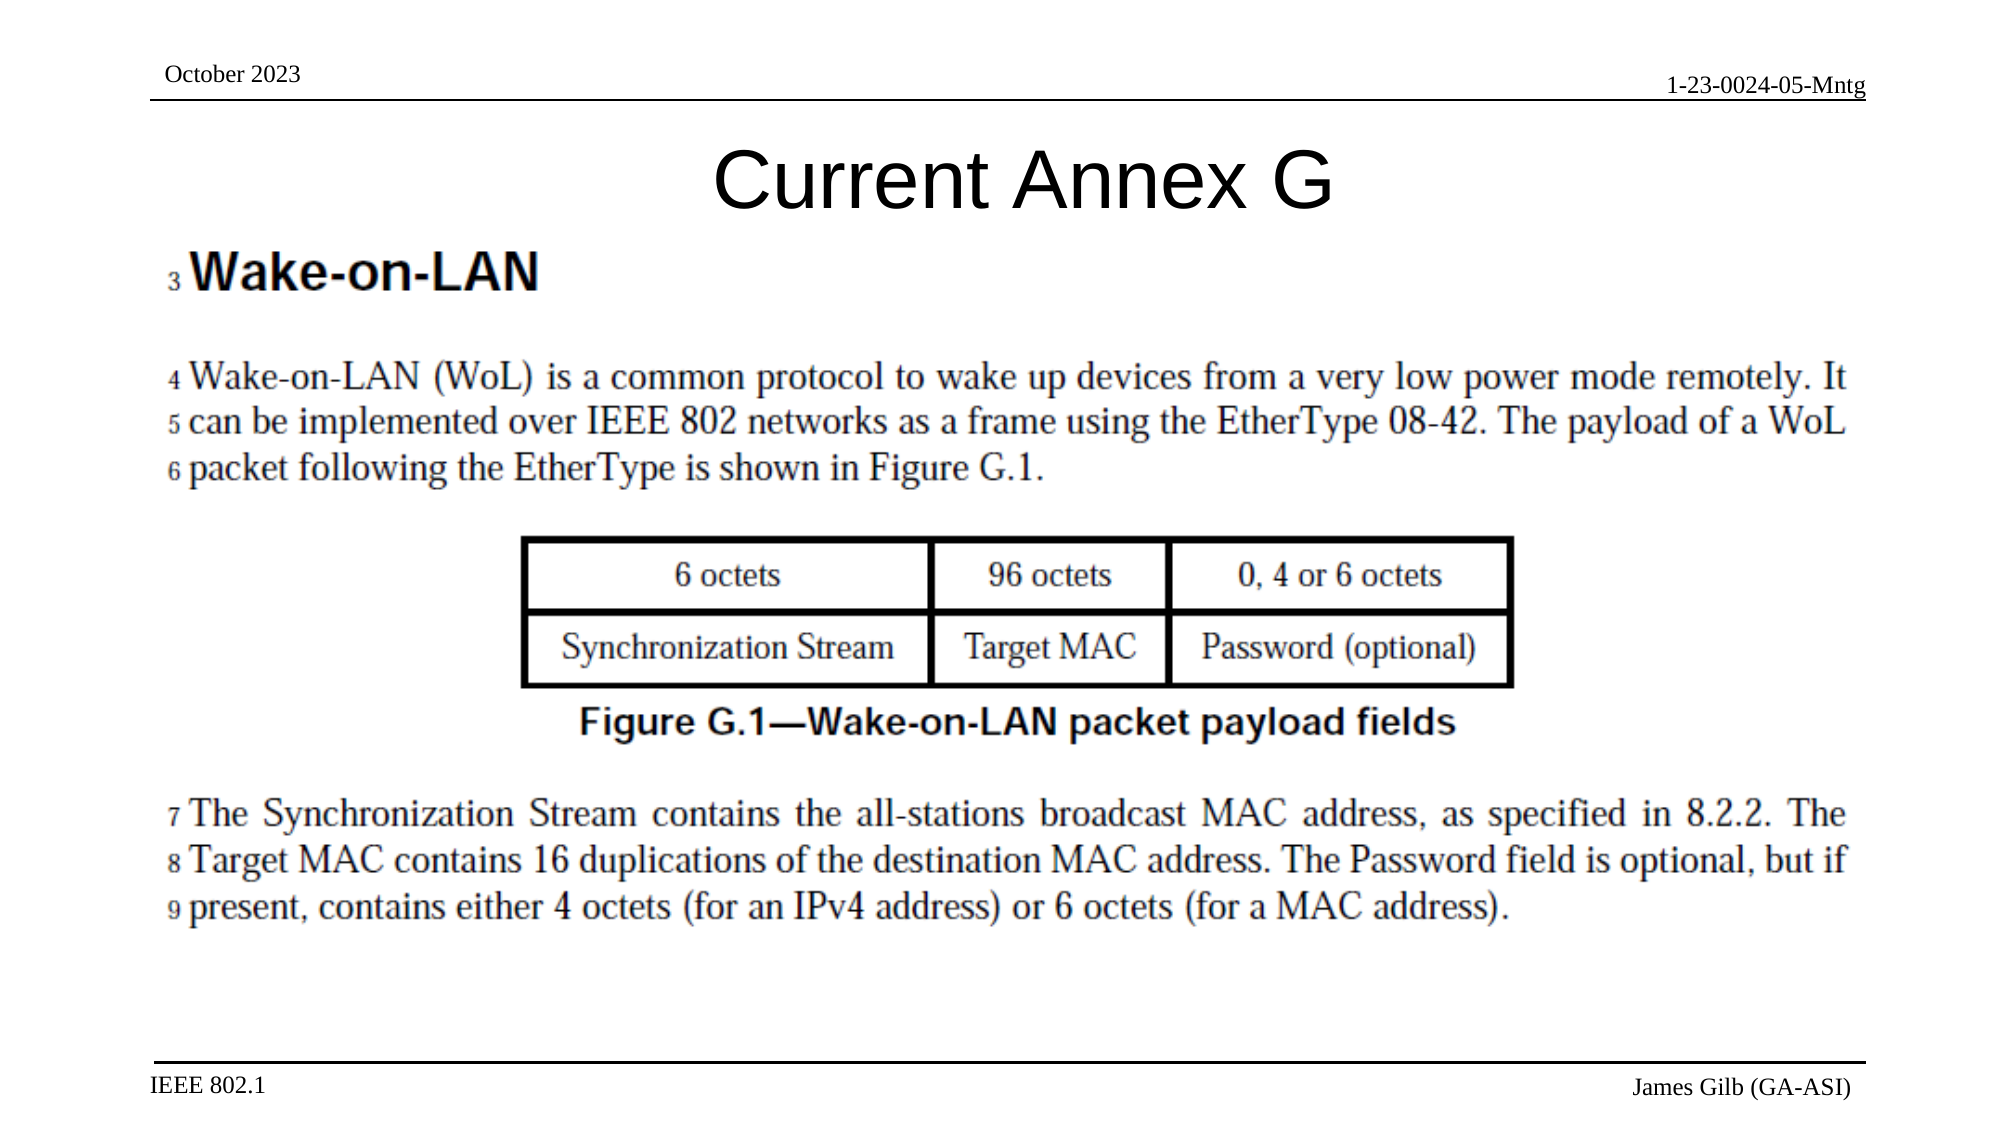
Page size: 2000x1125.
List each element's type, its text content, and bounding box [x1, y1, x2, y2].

picture [150, 224, 1910, 938]
title Current Annex G [149, 112, 1900, 238]
